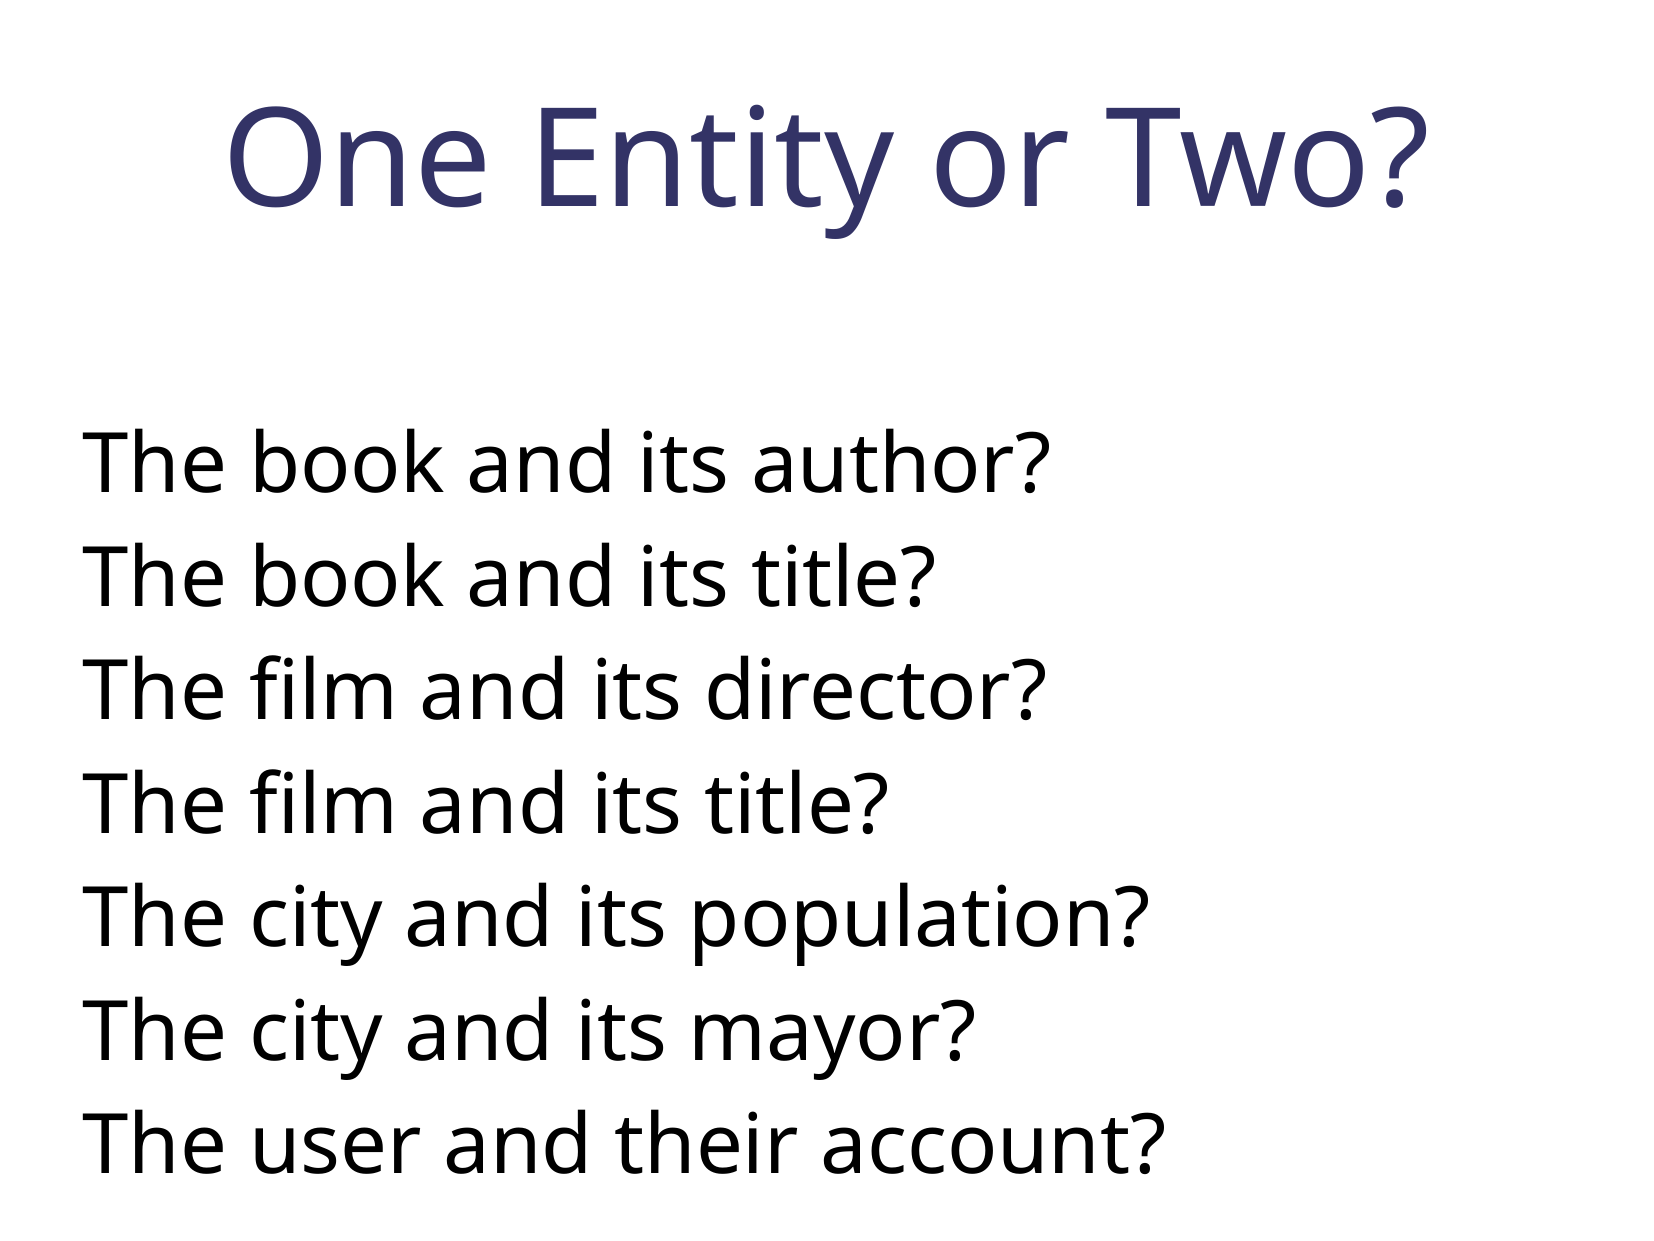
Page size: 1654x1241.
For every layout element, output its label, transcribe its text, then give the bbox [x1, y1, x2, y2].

title One Entity or Two? [82, 49, 1571, 257]
subtitle The book and its author? The book and its title? The film and its director? The film and its title? The city and its population? The city and its mayor? The user and their account? [82, 290, 1571, 1202]
